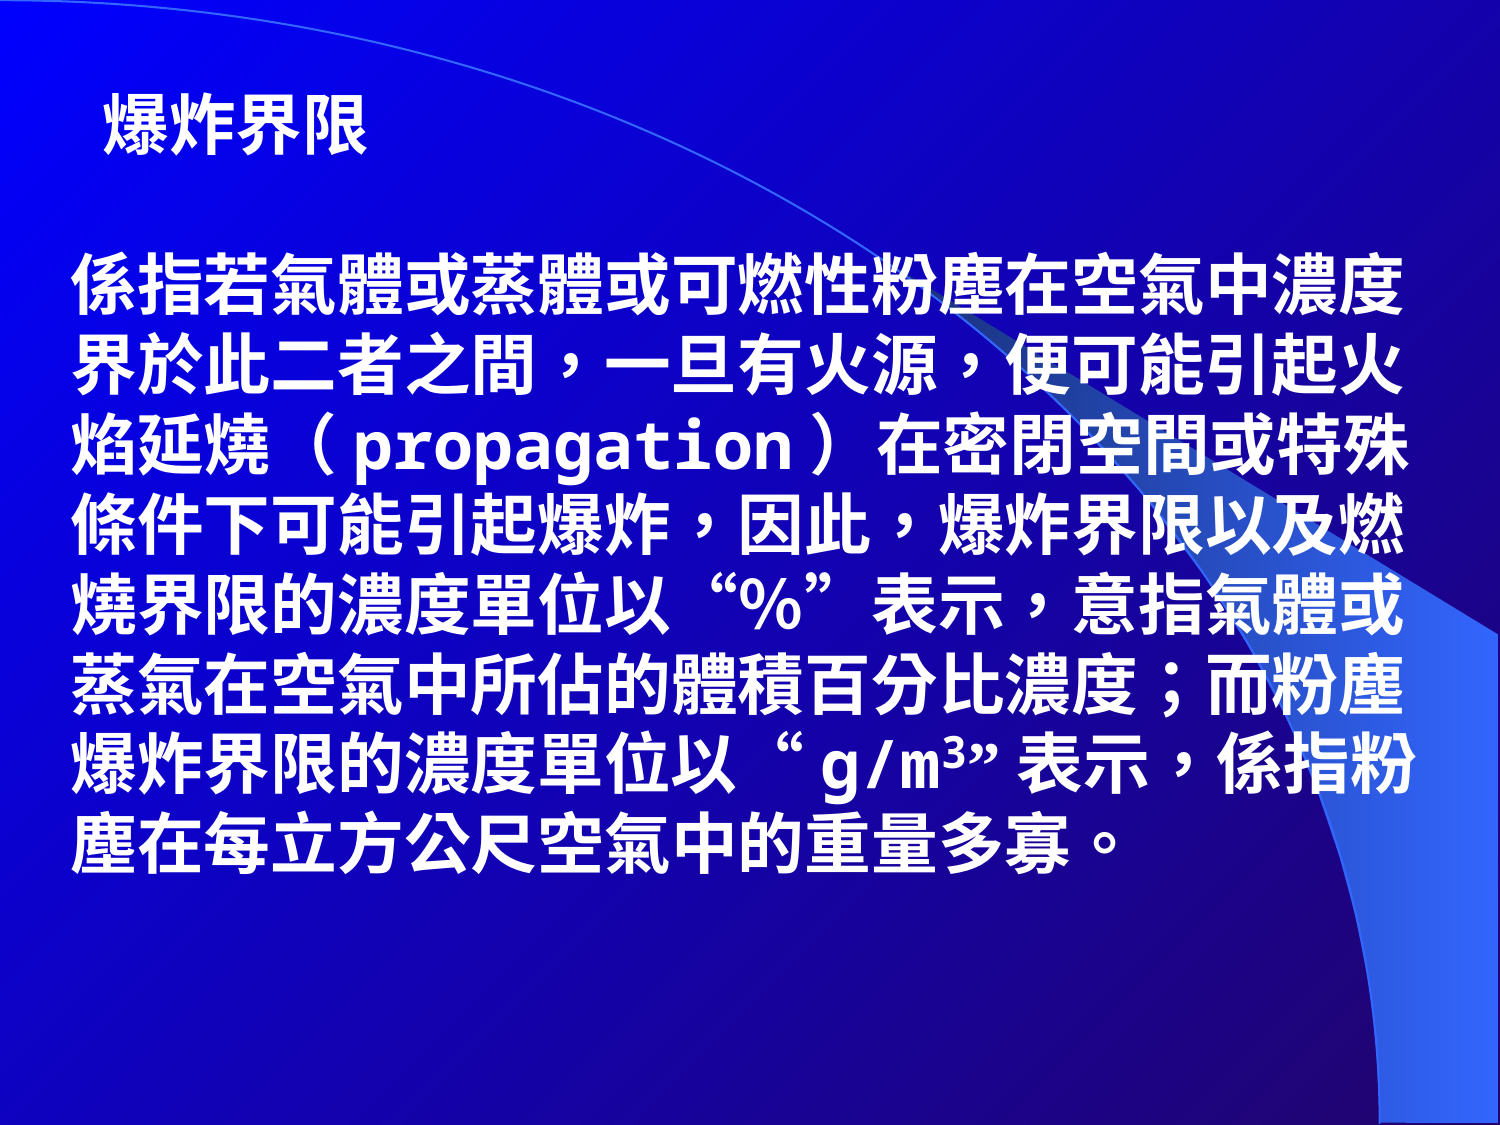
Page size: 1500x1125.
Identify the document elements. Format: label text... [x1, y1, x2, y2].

text_box 係指若氣體或蒸體或可燃性粉塵在空氣中濃度界於此二者之間，一旦有火源，便可能引起火焰延燒（propagation）在密閉空間或特殊條件下可能引起爆炸，因此，爆炸界限以及燃燒界限的濃度單位以“％”表示，意指氣體或蒸氣在空氣中所佔的體積百分比濃度；而粉塵爆炸界限的濃度單位以“g/m3”表示，係指粉塵在每立方公尺空氣中的重量多寡。 [55, 235, 1444, 890]
text_box 爆炸界限 [87, 75, 385, 170]
